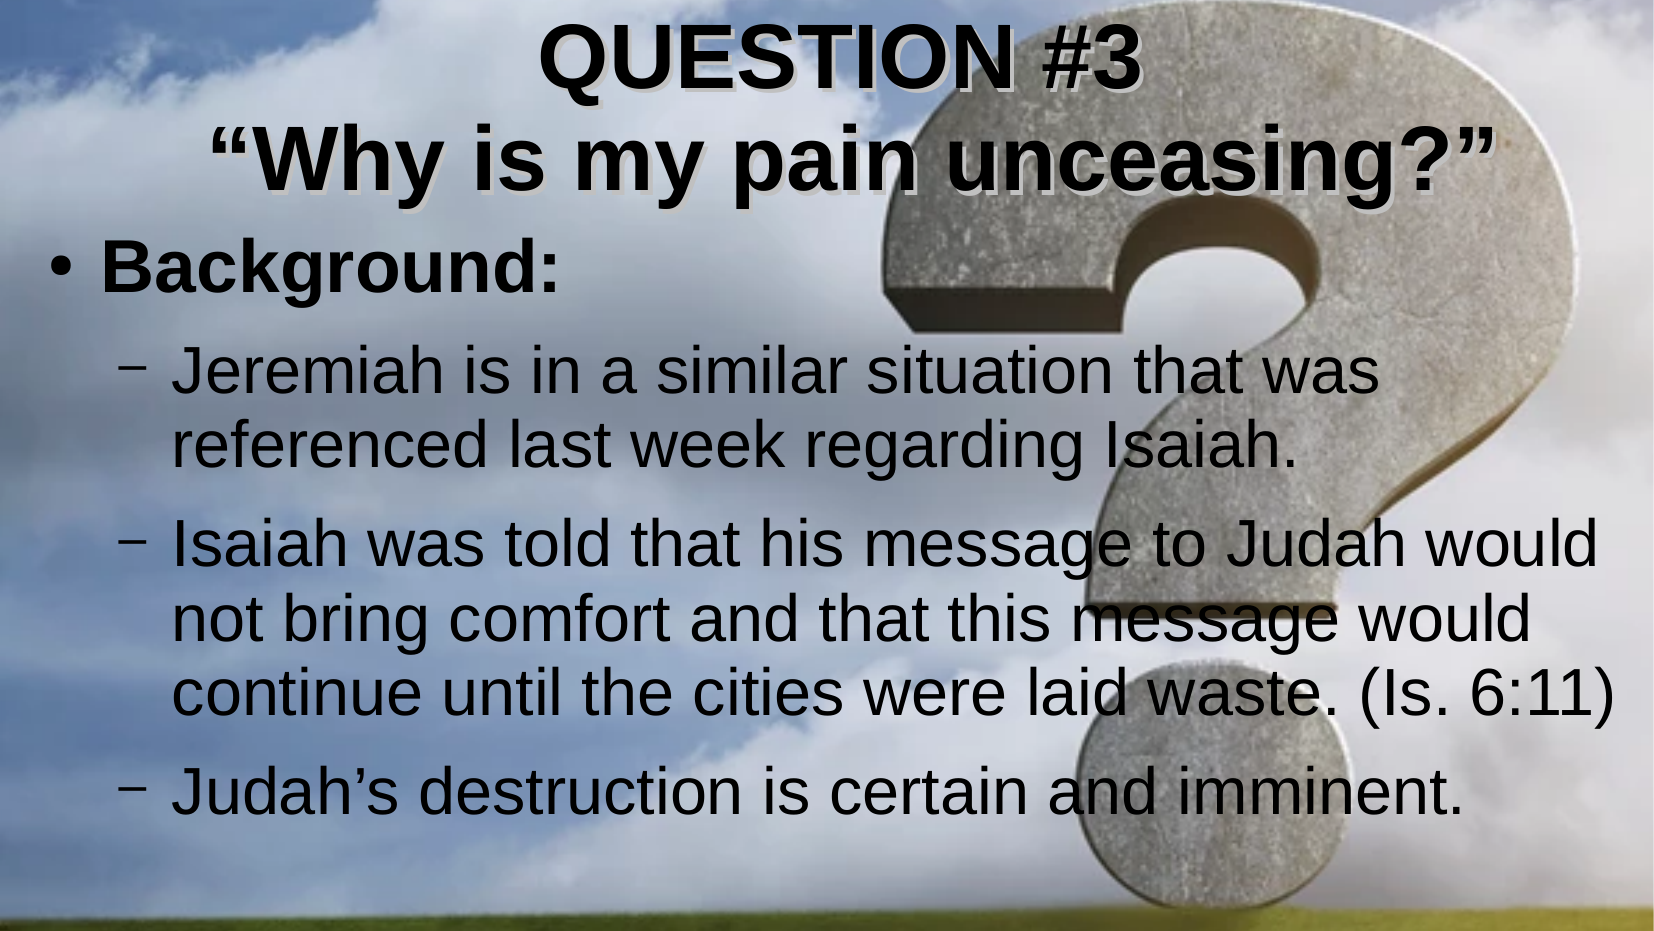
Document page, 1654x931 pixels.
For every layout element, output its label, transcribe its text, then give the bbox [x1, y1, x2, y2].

list Background: Jeremiah is in a similar situation that was referenced last week regarding Isaiah. Isaiah was told that his message to Judah would not bring comfort and that this message would continue until the cities were laid waste. (Is. 6:11) Judah’s destruction is certain and imminent. [30, 225, 1636, 901]
picture [0, 0, 1654, 931]
title QUESTION #3 “Why is my pain unceasing?” [46, 5, 1637, 211]
